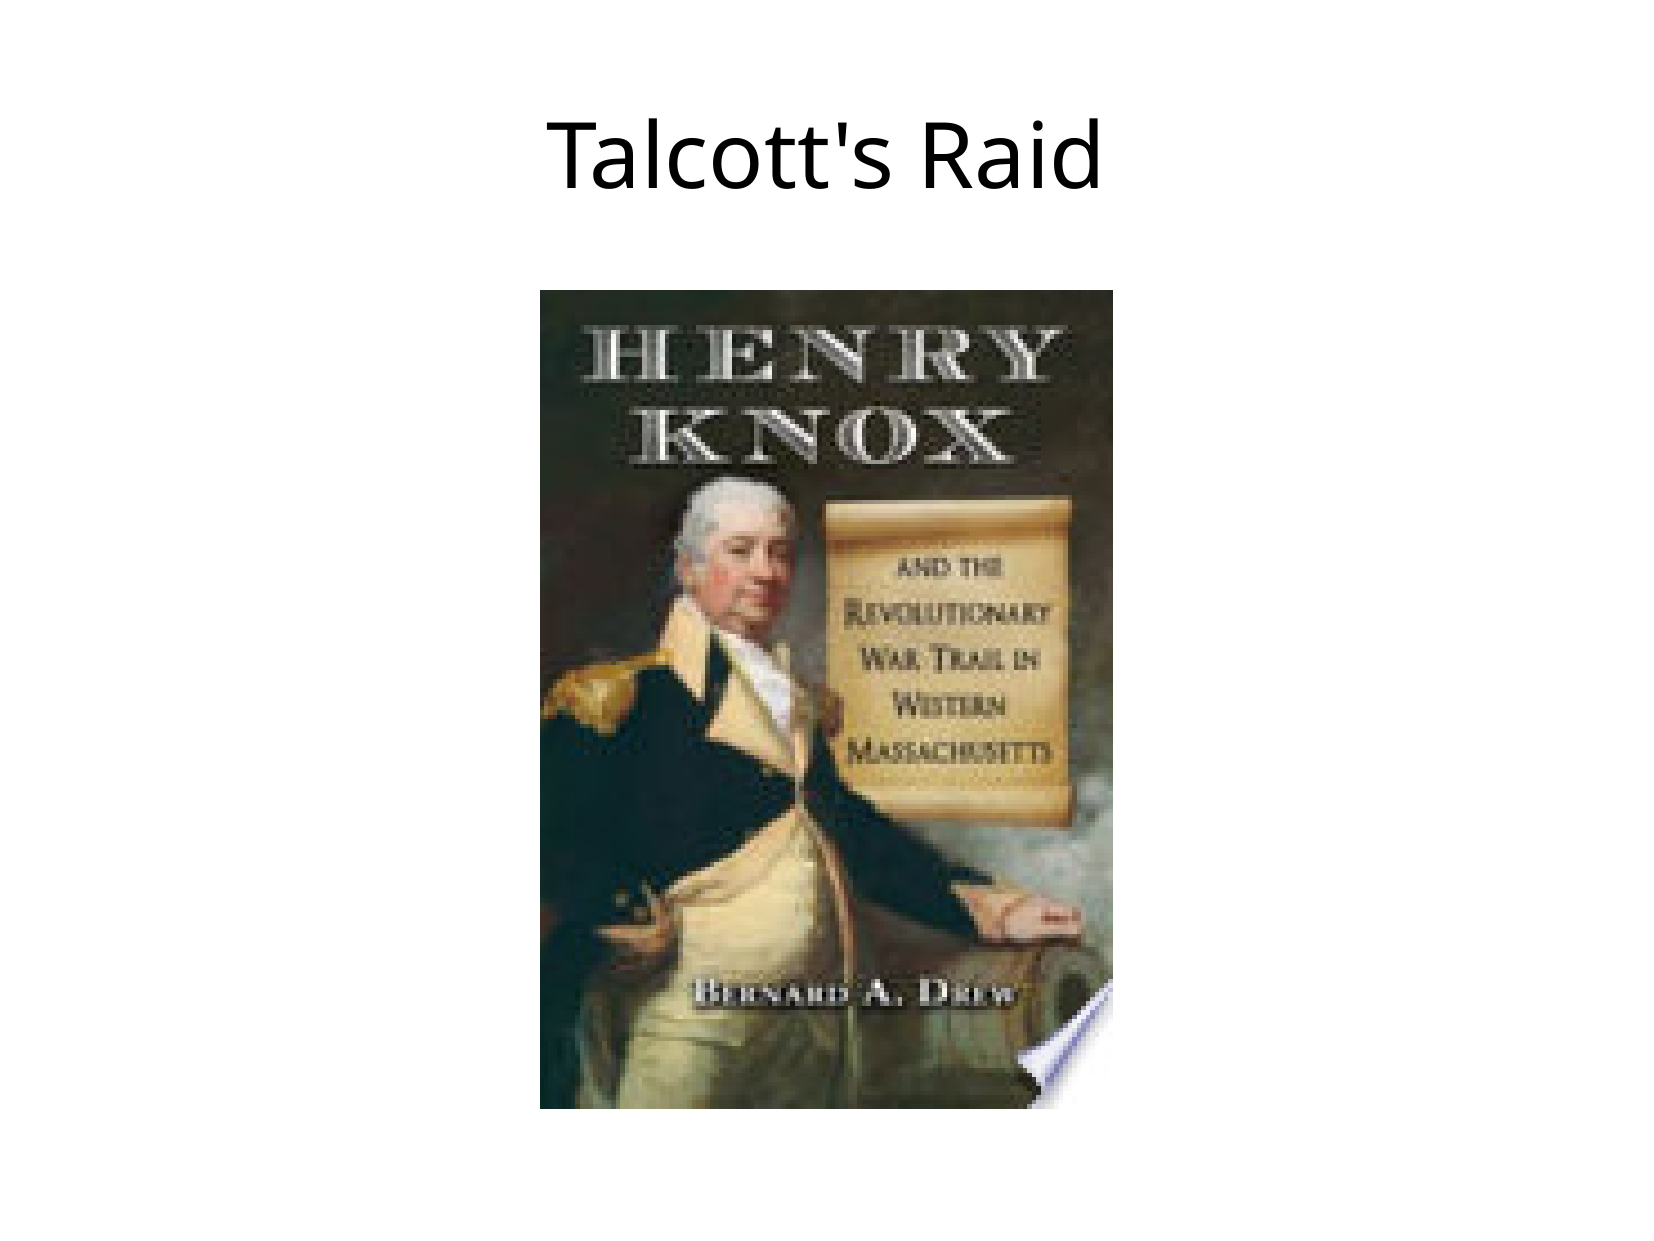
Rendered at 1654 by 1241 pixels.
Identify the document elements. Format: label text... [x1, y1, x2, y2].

picture [540, 290, 1113, 1109]
title Talcott's Raid [82, 49, 1571, 257]
